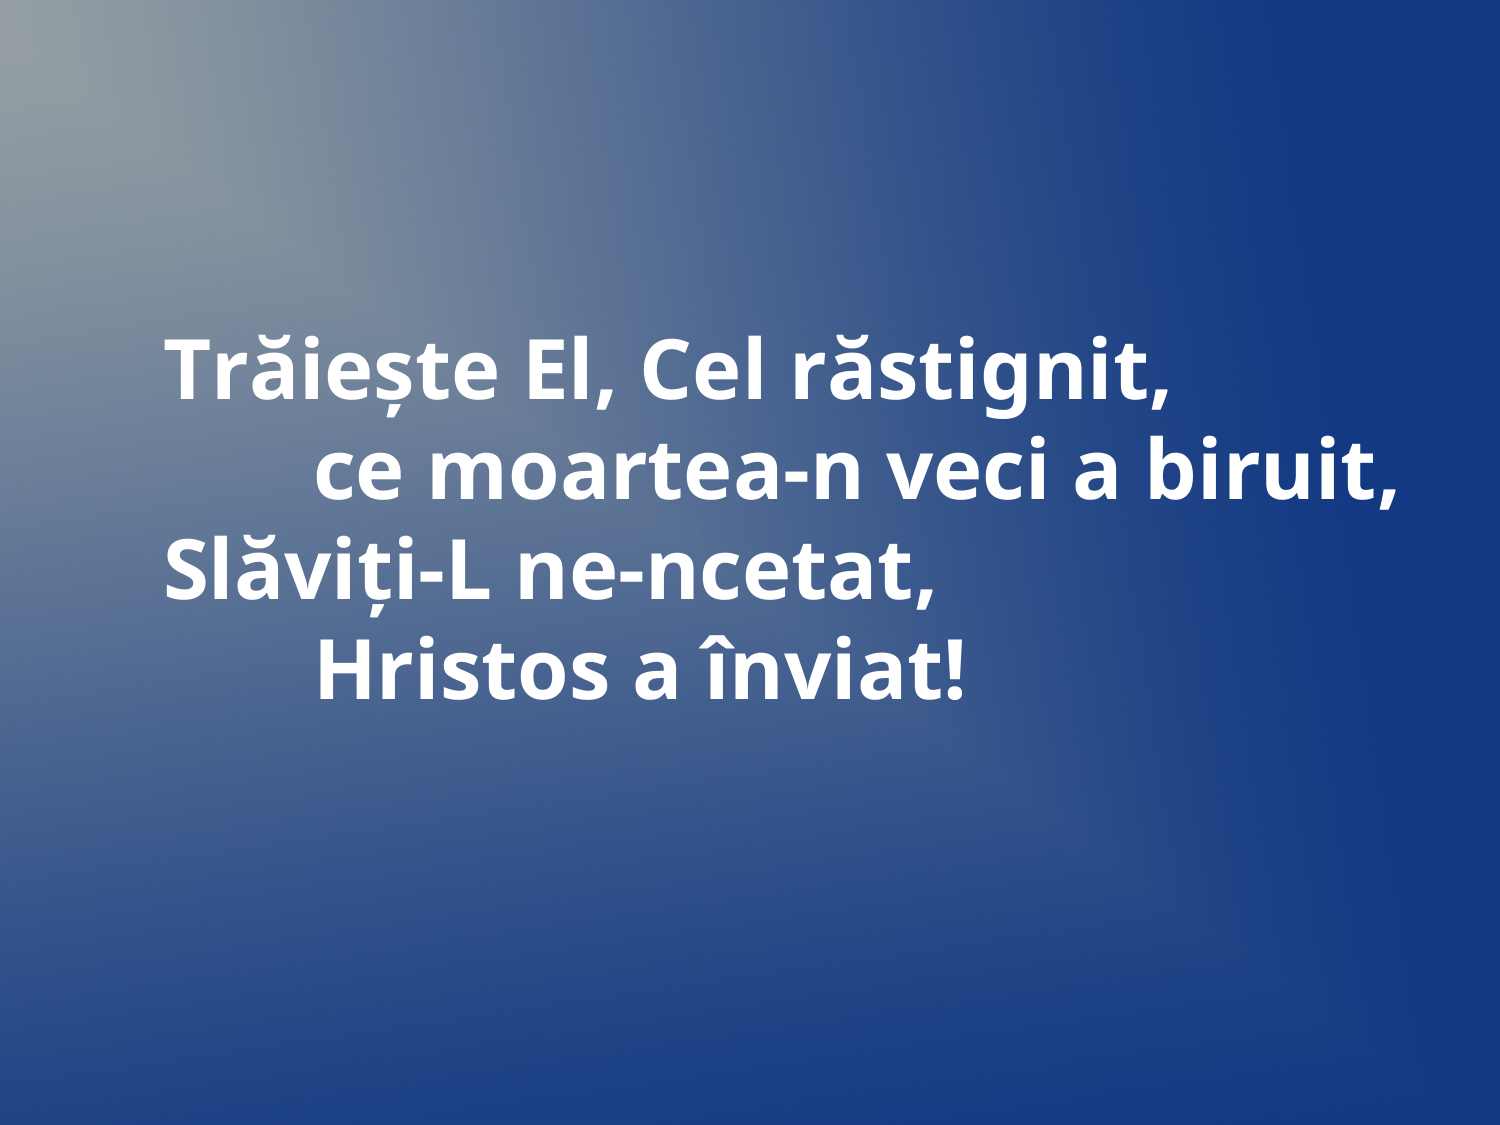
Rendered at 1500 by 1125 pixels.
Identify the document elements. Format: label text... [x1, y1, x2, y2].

text_box Trăieşte El, Cel răstignit, ce moartea-n veci a biruit, Slăviţi-L ne-ncetat, Hristos a înviat! [148, 308, 1417, 724]
picture [0, 0, 1500, 1125]
